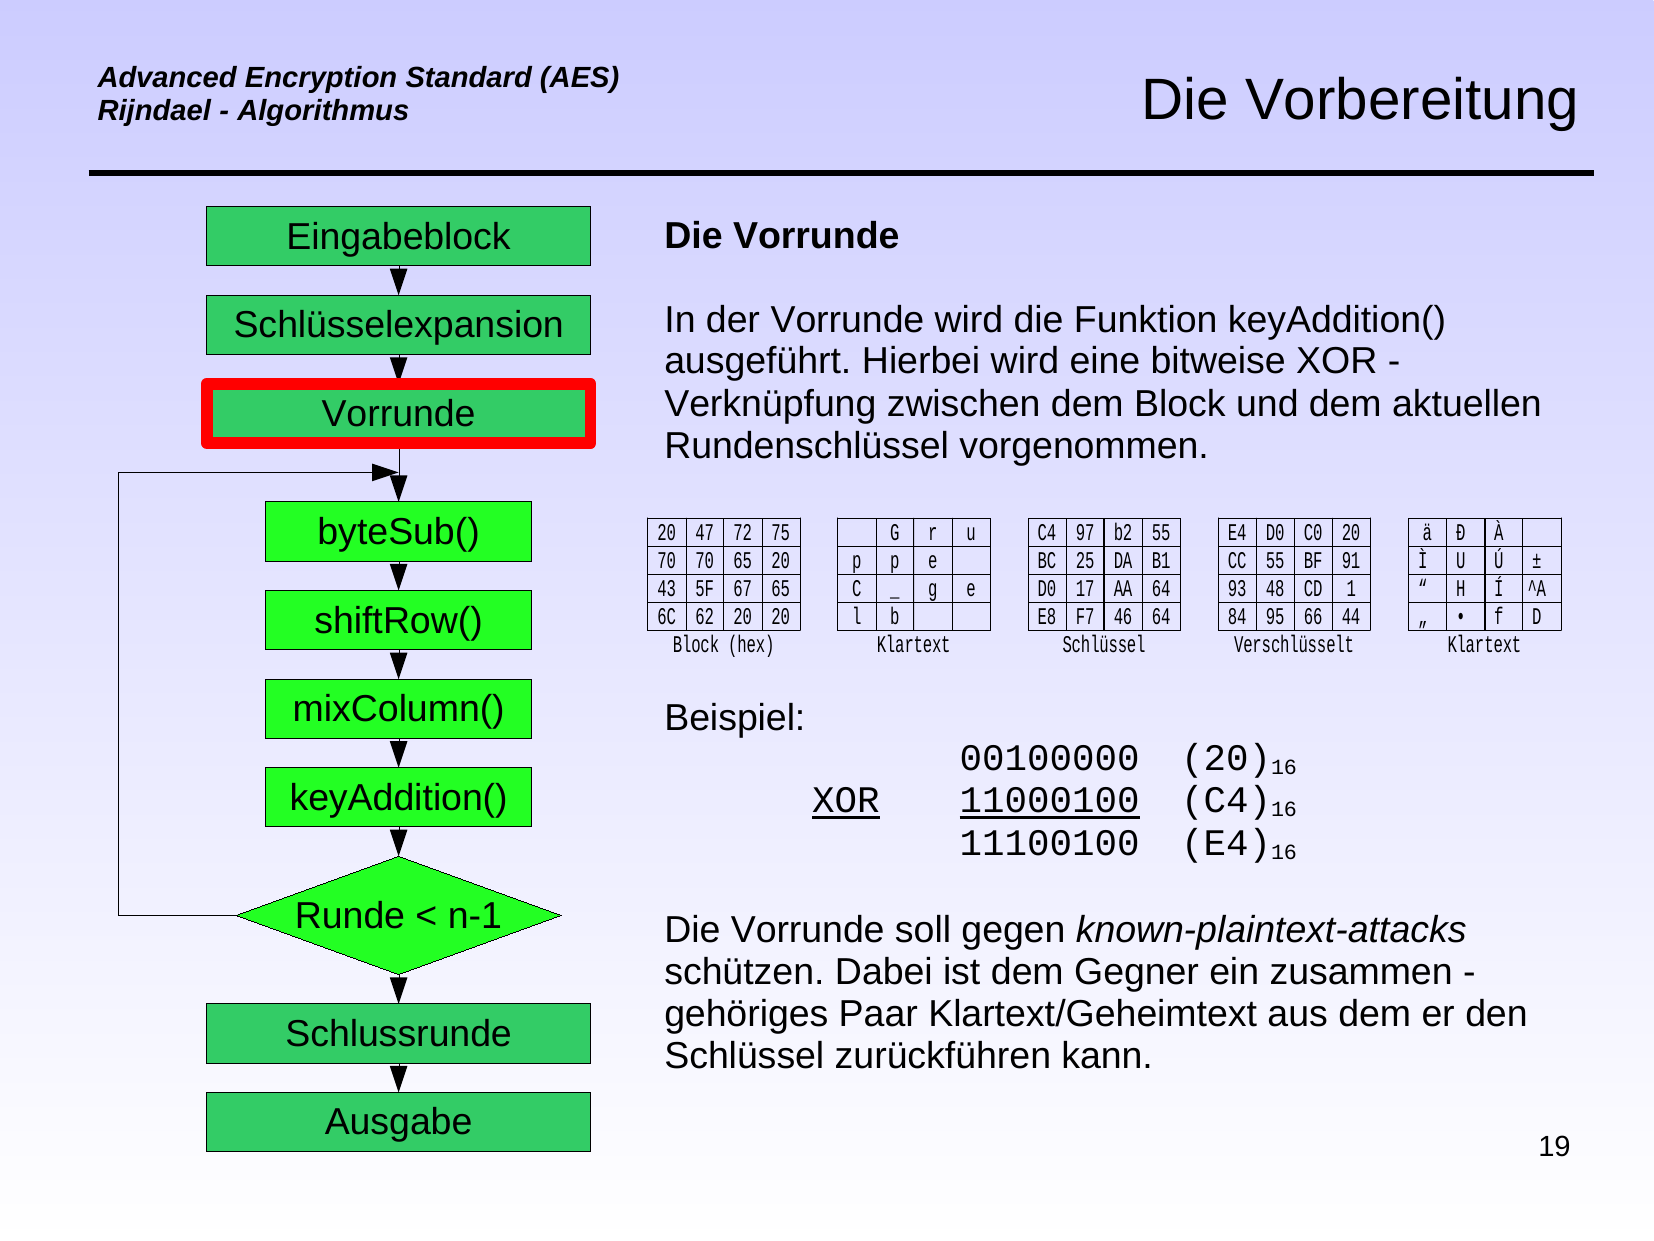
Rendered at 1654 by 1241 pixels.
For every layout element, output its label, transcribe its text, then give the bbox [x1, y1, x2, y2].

text_box Die Vorbereitung [767, 59, 1595, 139]
text_box byteSub() [265, 501, 532, 562]
text_box [206, 383, 591, 443]
text_box Advanced Encryption Standard (AES) Rijndael - Algorithmus [82, 29, 650, 159]
text_box Die Vorrunde In der Vorrunde wird die Funktion keyAddition() ausgeführt. Hierbei wird eine bitweise XOR - Verknüpfung zwischen dem Block und dem aktuellen Rundenschlüssel vorgenommen. Beispiel: 00100000 (20)16 XOR 11000100 (C4)16 11100100 (E4)16 Die Vorrunde soll gegen known-plaintext-attacks schützen. Dabei ist dem Gegner ein zusammen - gehöriges Paar Klartext/Geheimtext aus dem er den Schlüssel zurückführen kann. [649, 206, 1595, 516]
text_box Die Vorrunde In der Vorrunde wird die Funktion keyAddition() ausgeführt. Hierbei wird eine bitweise XOR - Verknüpfung zwischen dem Block und dem aktuellen Rundenschlüssel vorgenommen. Beispiel: 00100000 (20)16 XOR 11000100 (C4)16 11100100 (E4)16 Die Vorrunde soll gegen known-plaintext-attacks schützen. Dabei ist dem Gegner ein zusammen - gehöriges Paar Klartext/Geheimtext aus dem er den Schlüssel zurückführen kann. [649, 662, 1595, 1122]
text_box keyAddition() [265, 767, 532, 827]
chart [646, 516, 1600, 662]
text_box Schlüsselexpansion [206, 295, 591, 355]
text_box Ausgabe [206, 1092, 591, 1152]
text_box shiftRow() [265, 590, 532, 650]
text_box Eingabeblock [206, 206, 591, 266]
text_box Runde < n-1 [237, 856, 562, 975]
text_box Schlussrunde [206, 1003, 591, 1064]
text_box mixColumn() [265, 679, 532, 739]
